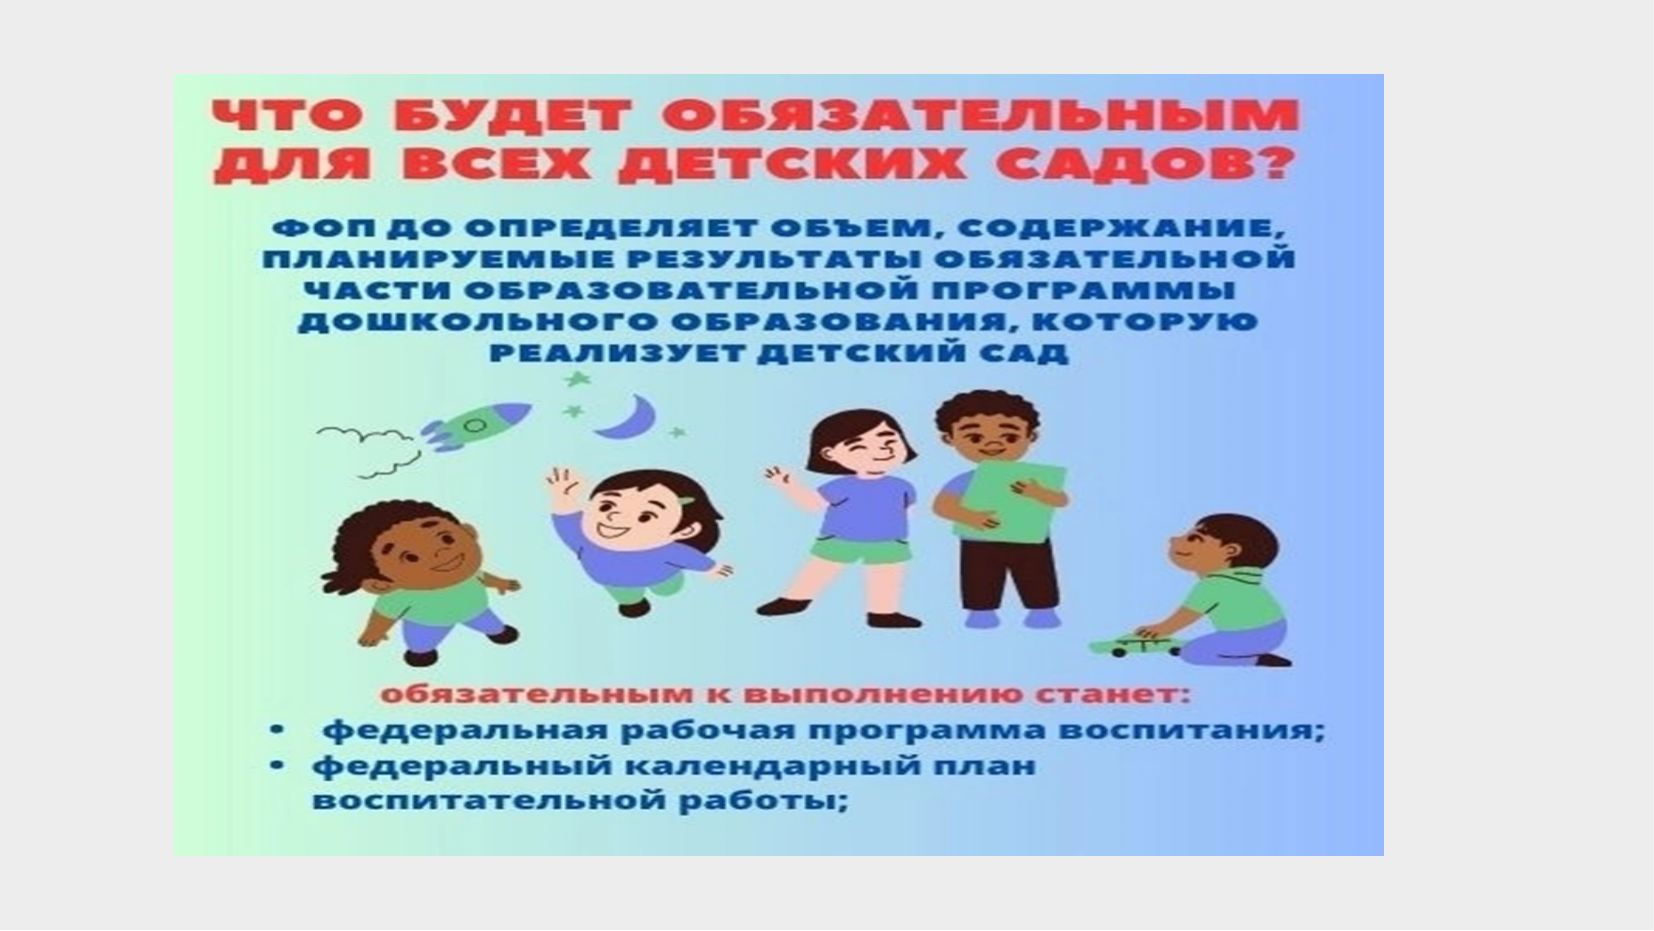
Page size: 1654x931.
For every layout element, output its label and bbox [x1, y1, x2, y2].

picture [174, 74, 1384, 856]
